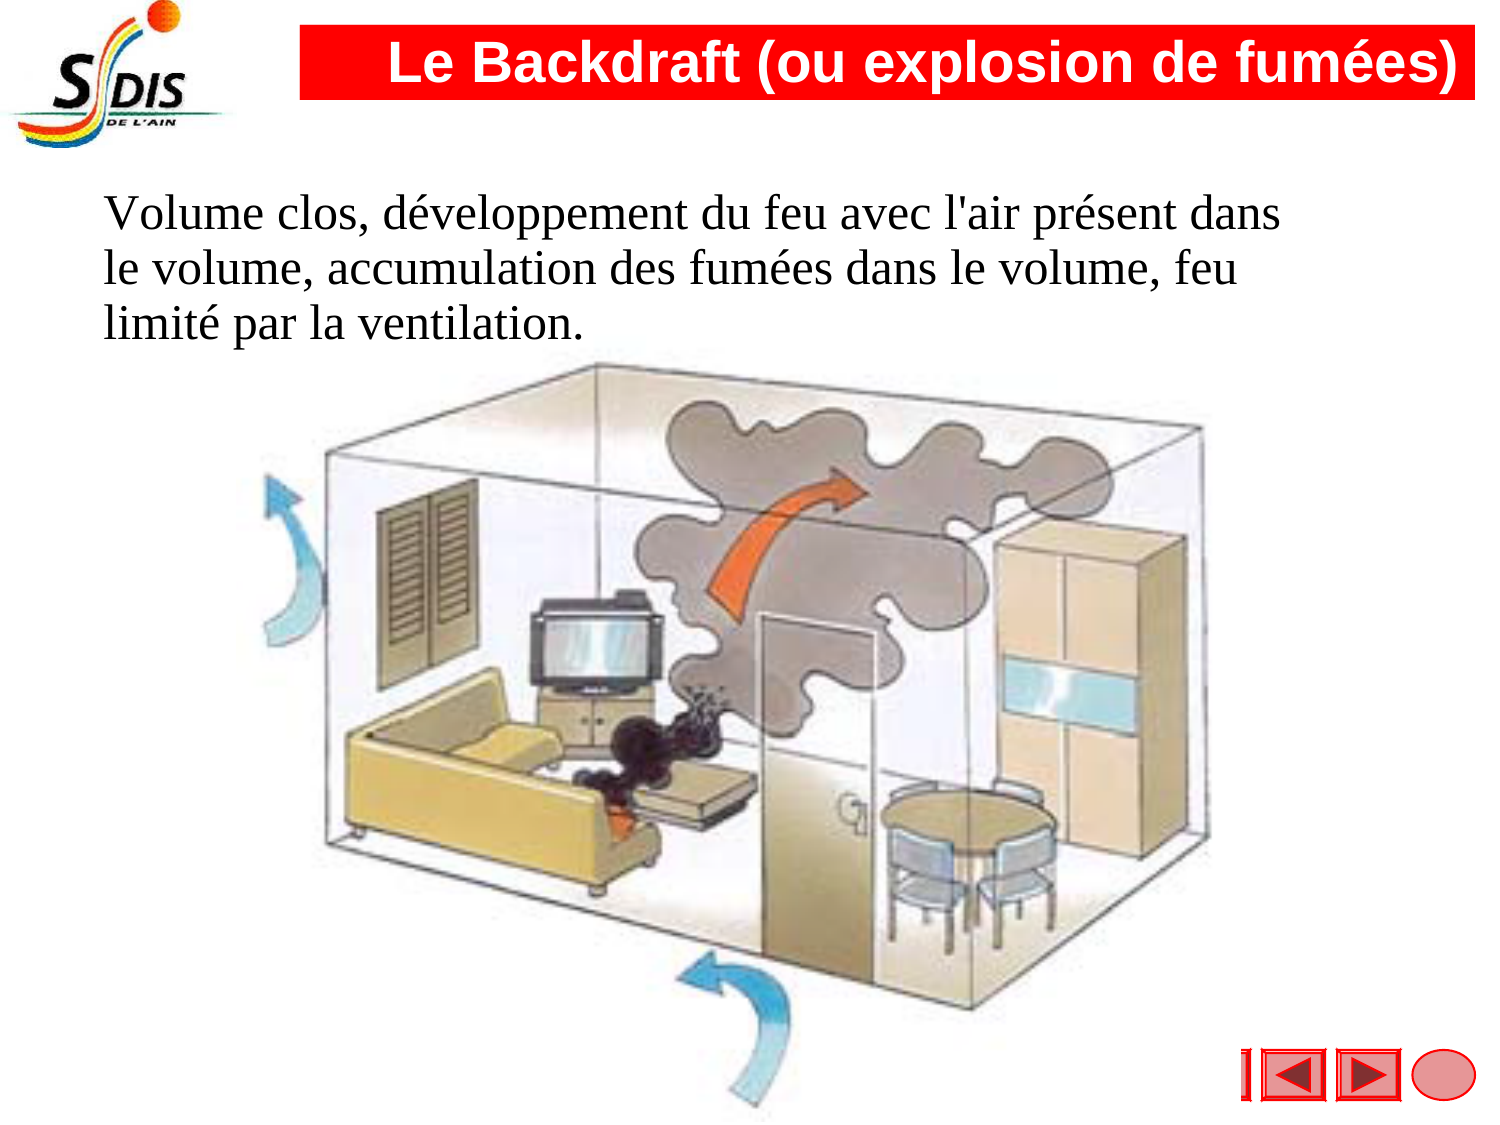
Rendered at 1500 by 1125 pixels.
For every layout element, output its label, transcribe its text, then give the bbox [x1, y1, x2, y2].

picture [1267, 1055, 1320, 1095]
picture [1342, 1055, 1395, 1095]
text_box Le Backdraft (ou explosion de fumées) [299, 24, 1475, 100]
picture [236, 361, 1245, 1123]
text_box Volume clos, développement du feu avec l'air présent dans le volume, accumulation des fumées dans le volume, feu limité par la ventilation. [88, 177, 1329, 361]
text_box [1412, 1049, 1476, 1101]
picture [0, 0, 237, 148]
